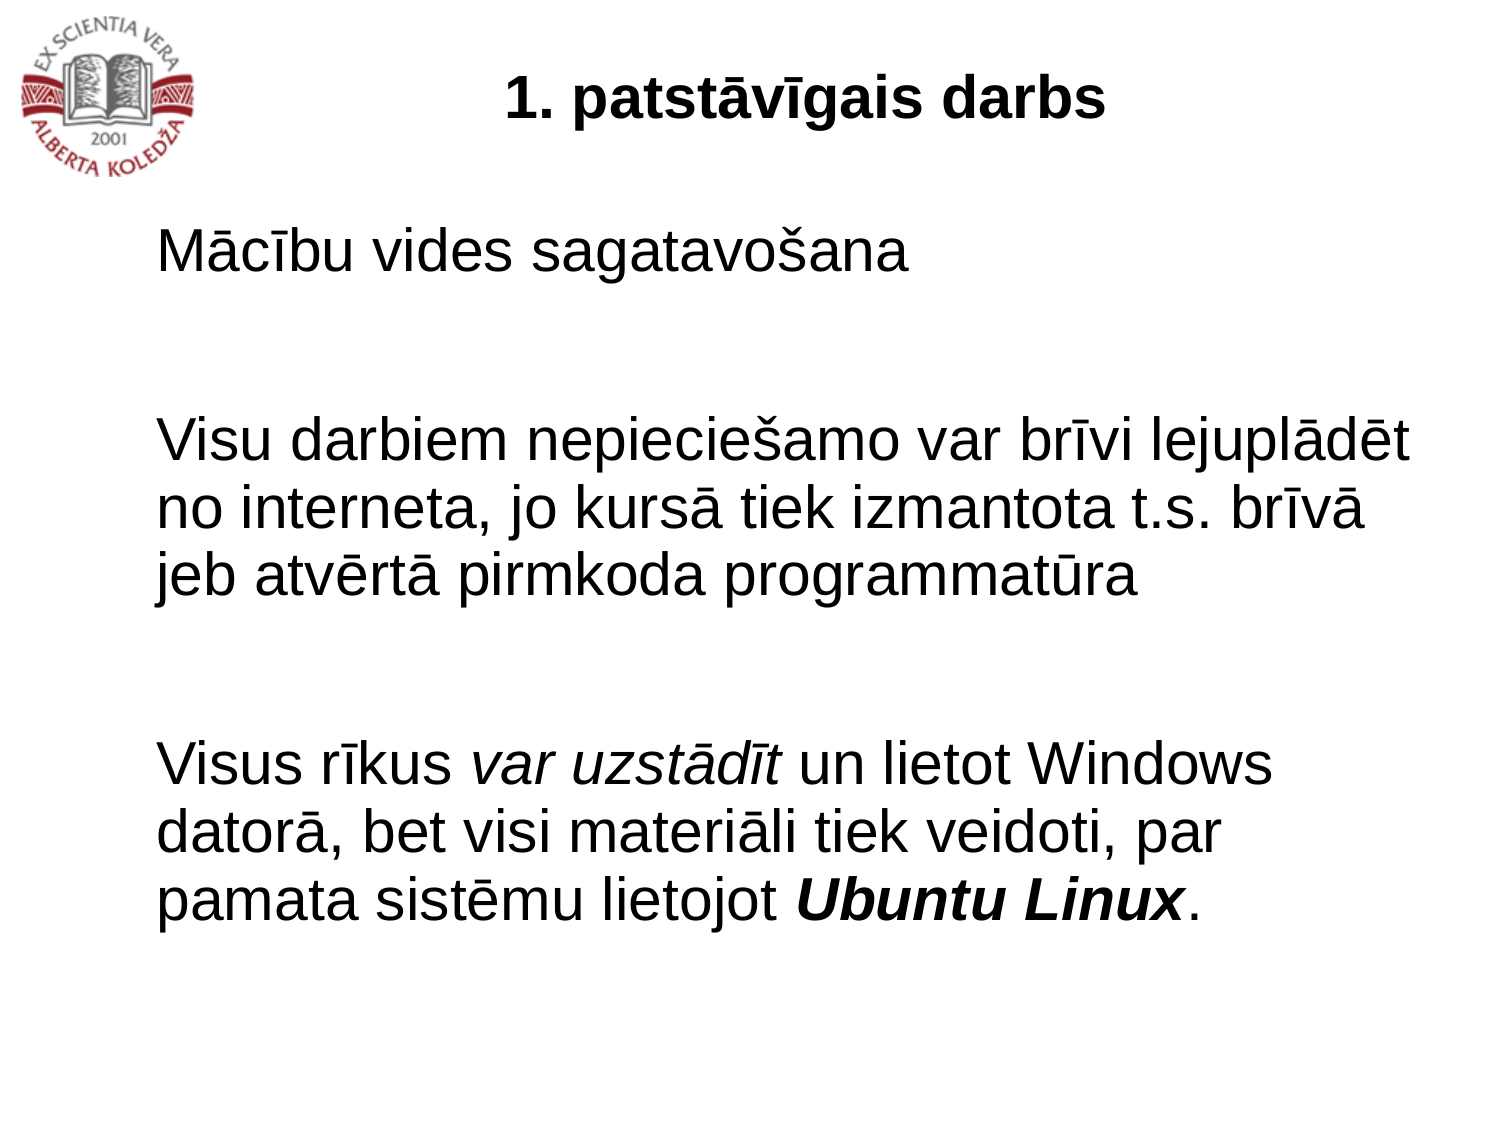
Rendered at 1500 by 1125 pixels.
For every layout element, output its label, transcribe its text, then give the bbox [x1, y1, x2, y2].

title 1. patstāvīgais darbs [187, 44, 1425, 150]
picture [21, 16, 194, 177]
list Mācību vides sagatavošana Visu darbiem nepieciešamo var brīvi lejuplādēt no interneta, jo kursā tiek izmantota t.s. brīvā jeb atvērtā pirmkoda programmatūra Visus rīkus var uzstādīt un lietot Windows datorā, bet visi materiāli tiek veidoti, par pamata sistēmu lietojot Ubuntu Linux. [85, 216, 1436, 959]
